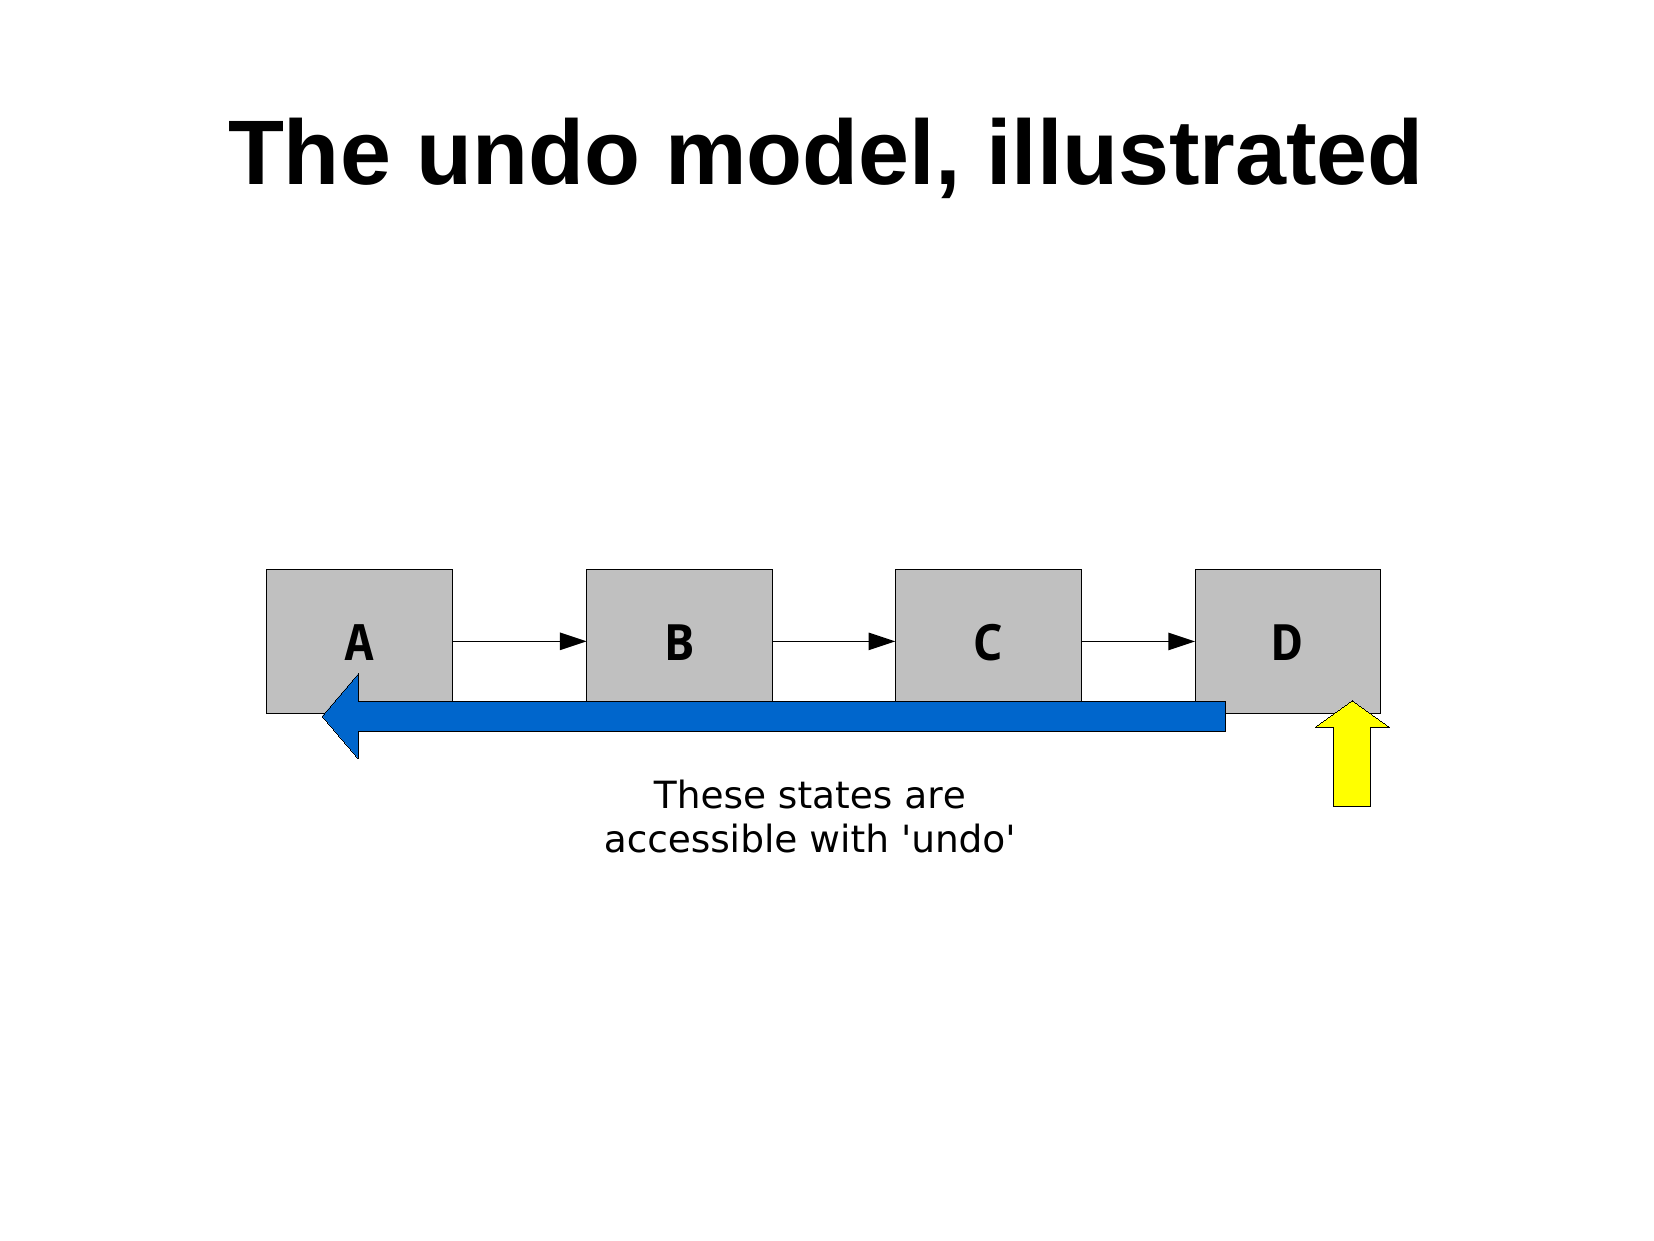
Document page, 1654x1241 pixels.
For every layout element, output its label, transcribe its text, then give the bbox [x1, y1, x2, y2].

text_box A [266, 569, 453, 714]
text_box [322, 673, 1226, 759]
text_box D [1195, 569, 1381, 714]
text_box [1315, 700, 1390, 807]
text_box These states are accessible with 'undo' [583, 766, 1037, 869]
text_box C [895, 569, 1082, 701]
title The undo model, illustrated [82, 49, 1571, 257]
text_box B [586, 569, 773, 701]
